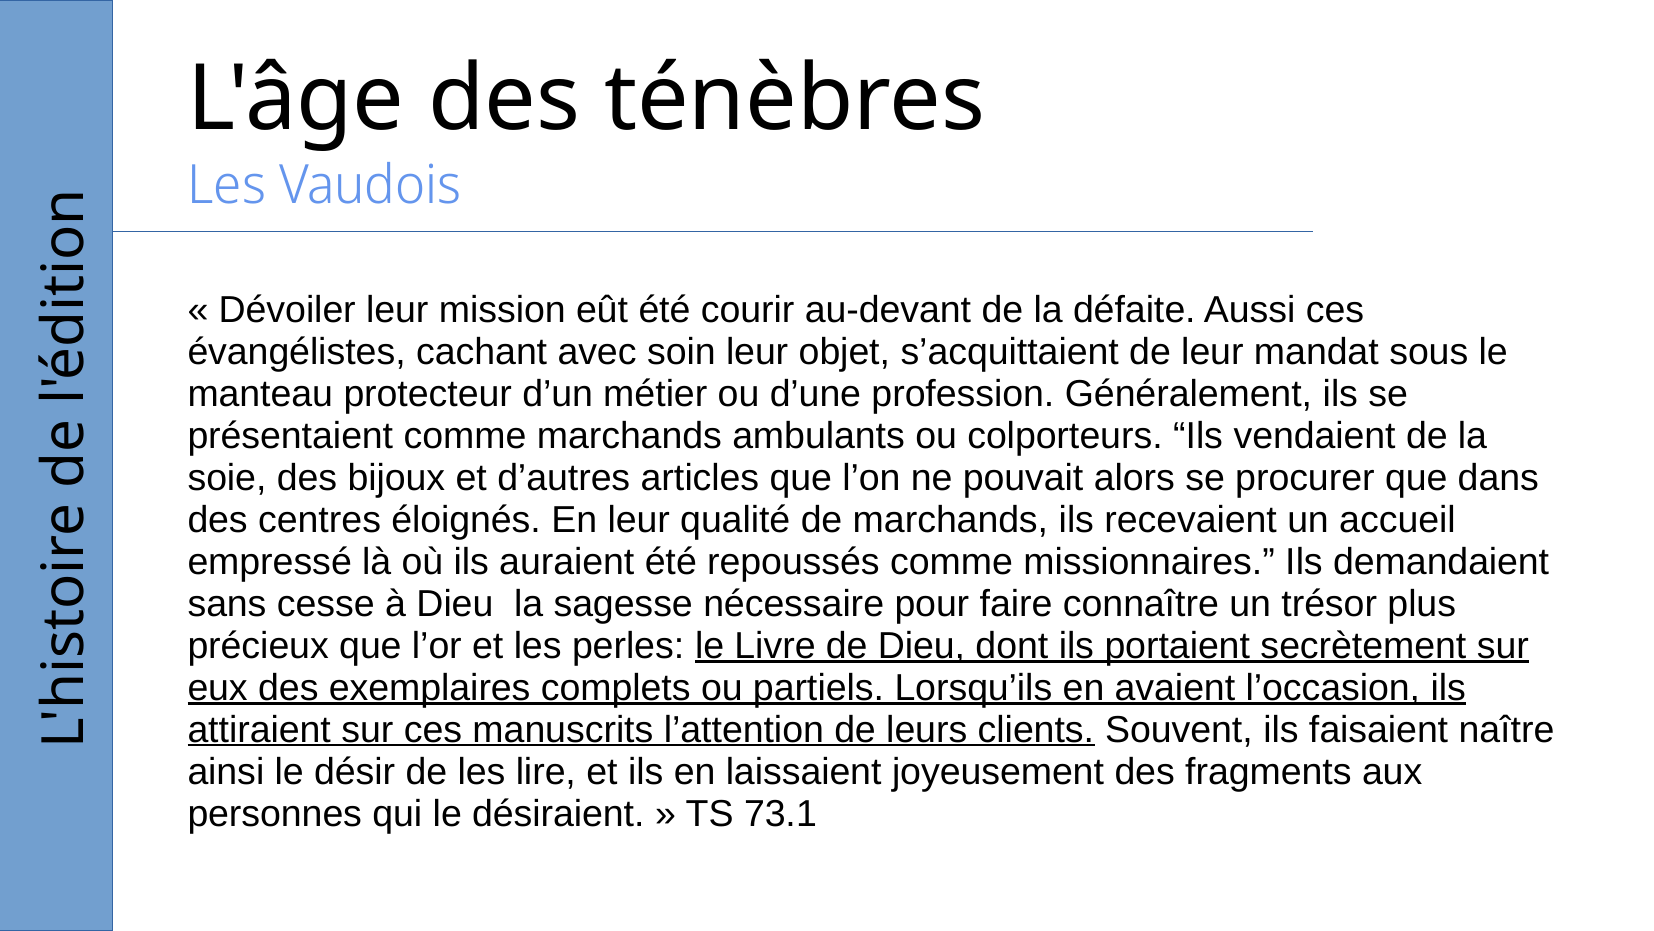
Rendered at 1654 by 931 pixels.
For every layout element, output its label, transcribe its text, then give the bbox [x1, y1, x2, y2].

title Les Vaudois [187, 125, 1571, 239]
title L'âge des ténèbres [187, 33, 1571, 125]
text_box L'histoire de l'édition [13, 37, 105, 901]
subtitle « Dévoiler leur mission eût été courir au-devant de la défaite. Aussi ces évangélistes, cachant avec soin leur objet, s’acquittaient de leur mandat sous le manteau protecteur d’un métier ou d’une profession. Généralement, ils se présentaient comme marchands ambulants ou colporteurs. “Ils vendaient de la soie, des bijoux et d’autres articles que l’on ne pouvait alors se procurer que dans des centres éloignés. En leur qualité de marchands, ils recevaient un accueil empressé là où ils auraient été repoussés comme missionnaires.” Ils demandaient sans cesse à Dieu la sagesse nécessaire pour faire connaître un trésor plus précieux que l’or et les perles: le Livre de Dieu, dont ils portaient secrètement sur eux des exemplaires complets ou partiels. Lorsqu’ils en avaient l’occasion, ils attiraient sur ces manuscrits l’attention de leurs clients. Souvent, ils faisaient naître ainsi le désir de les lire, et ils en laissaient joyeusement des fragments aux personnes qui le désiraient. » TS 73.1 [187, 288, 1571, 835]
text_box [0, 0, 113, 931]
